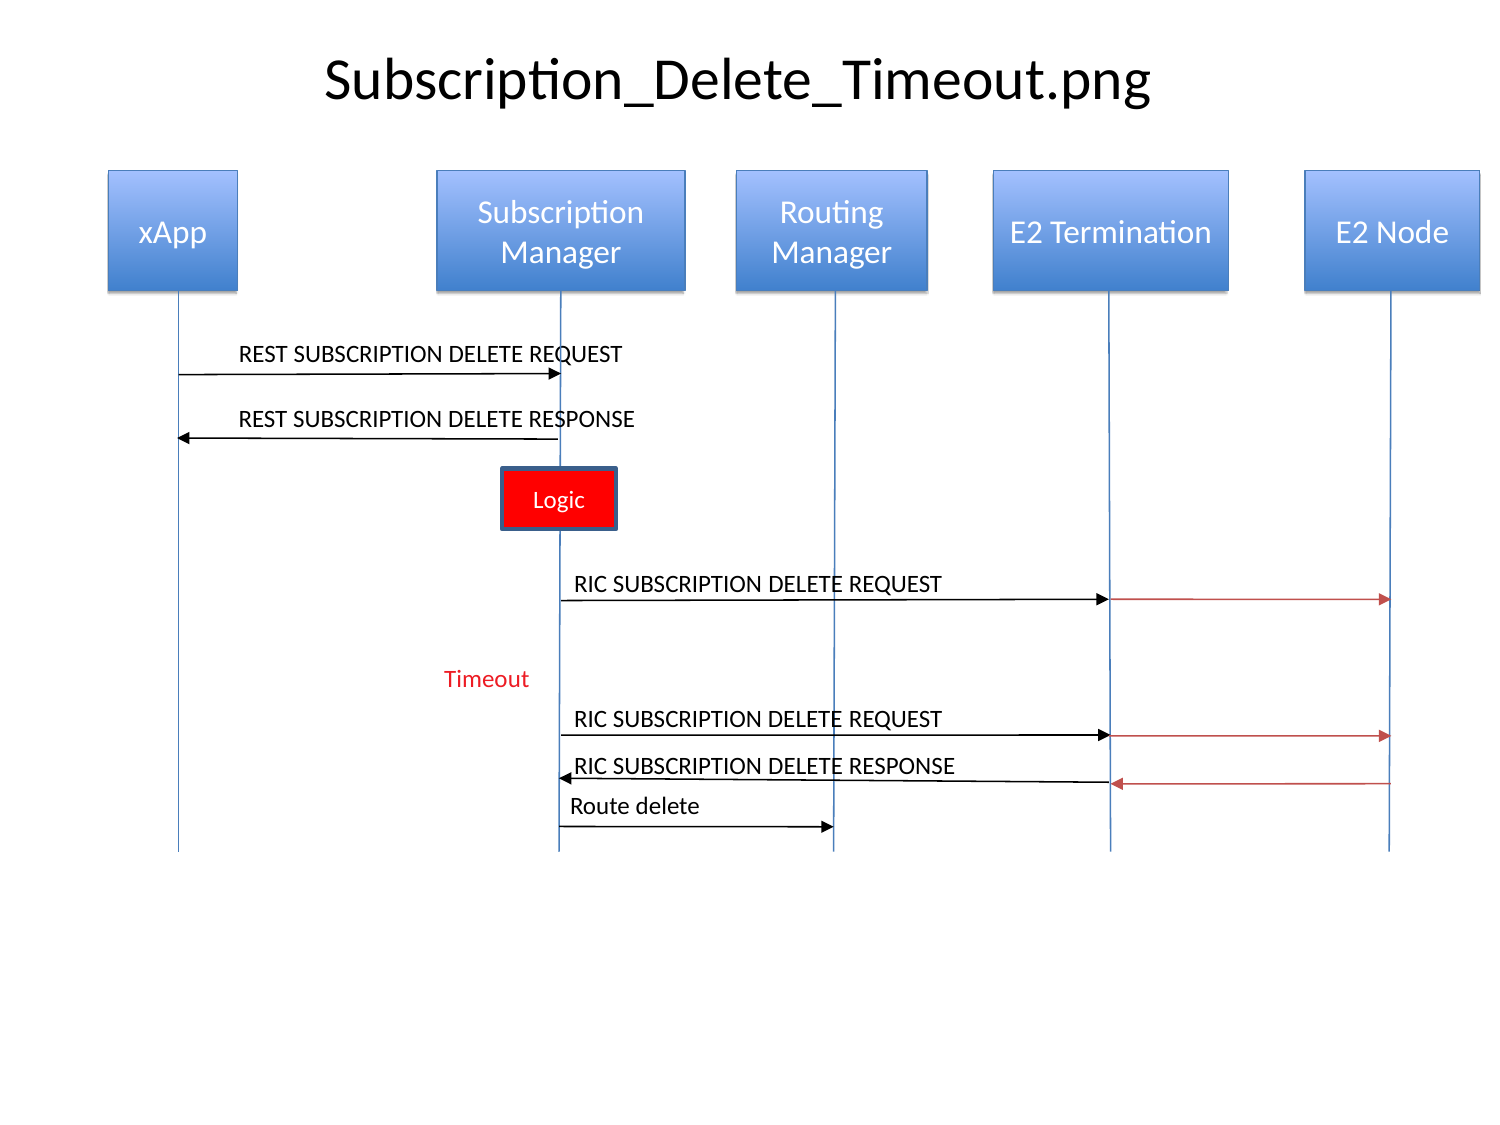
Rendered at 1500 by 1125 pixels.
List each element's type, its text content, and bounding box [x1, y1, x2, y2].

text_box Timeout [429, 654, 573, 700]
text_box RIC SUBSCRIPTION DELETE REQUEST [559, 695, 1063, 741]
title Subscription_Delete_Timeout.png [63, 32, 1414, 120]
text_box REST SUBSCRIPTION DELETE REQUEST [224, 330, 559, 373]
text_box E2 Node [1305, 170, 1480, 291]
text_box xApp [108, 170, 238, 291]
text_box REST SUBSCRIPTION DELETE RESPONSE [223, 395, 651, 441]
text_box E2 Termination [993, 170, 1229, 291]
text_box Subscription Manager [437, 170, 686, 291]
text_box Route delete [555, 781, 762, 827]
text_box REST SUBSCRIPTION DELETE REQUEST [562, 330, 639, 376]
text_box Routing Manager [736, 170, 928, 291]
text_box RIC SUBSCRIPTION DELETE RESPONSE [559, 742, 1075, 788]
text_box RIC SUBSCRIPTION DELETE REQUEST [559, 559, 1063, 605]
text_box Logic [502, 468, 617, 530]
